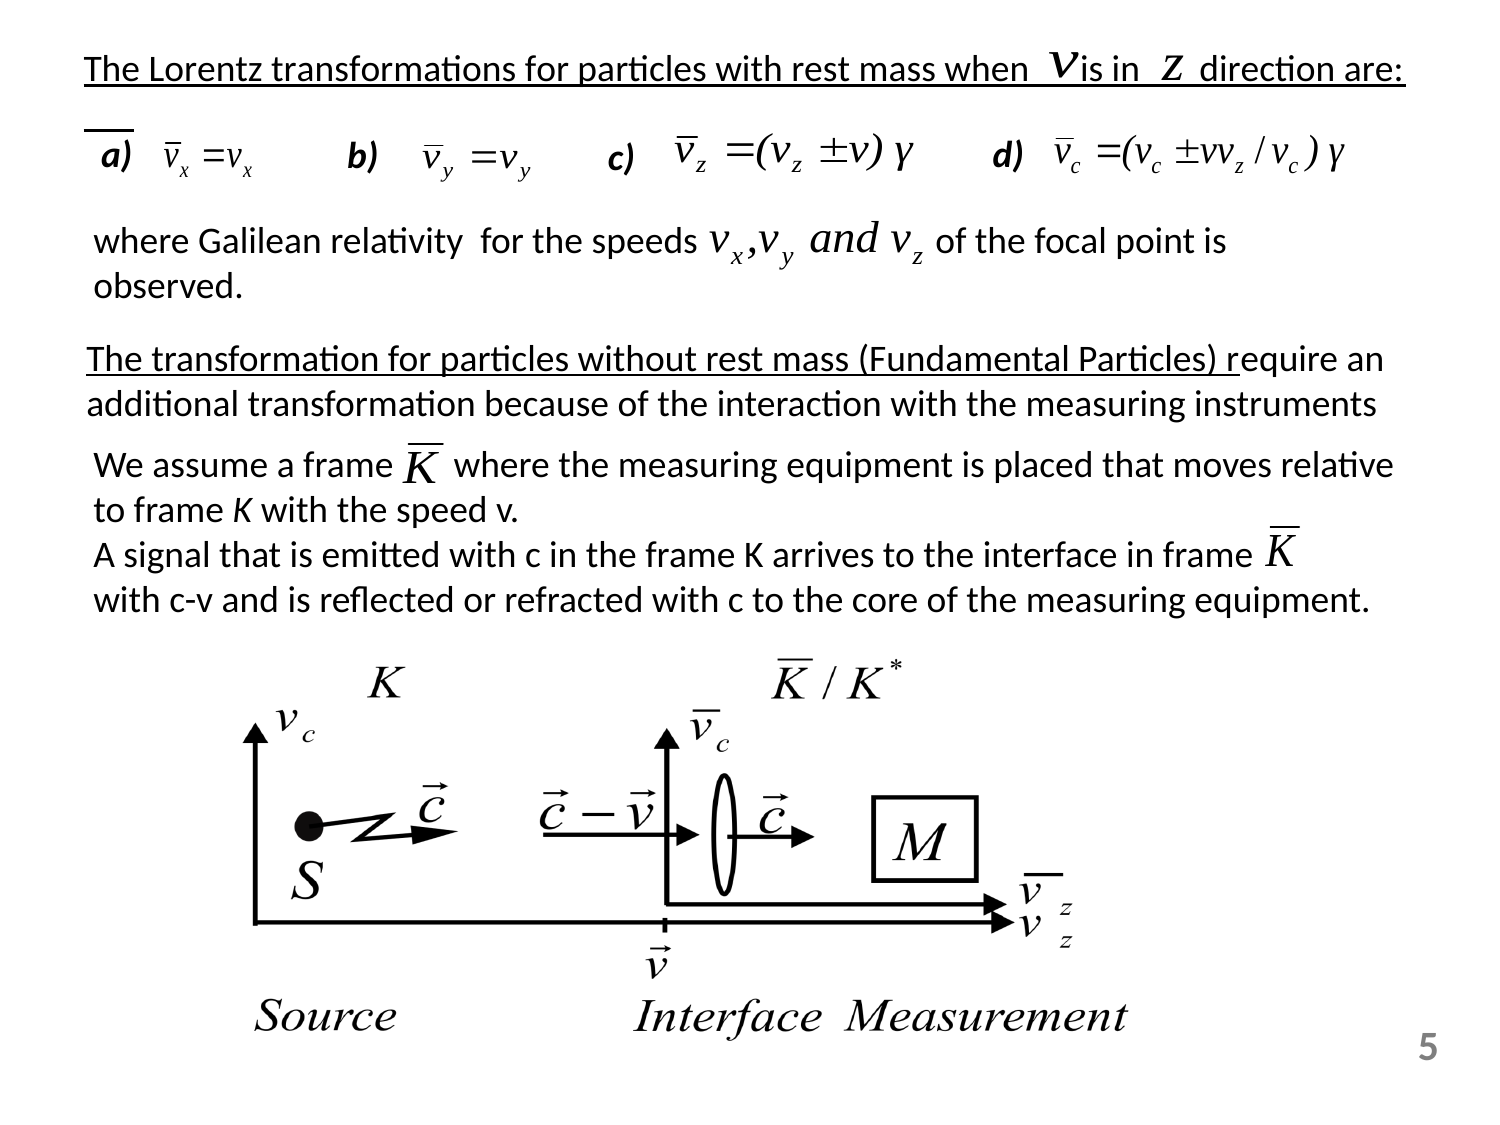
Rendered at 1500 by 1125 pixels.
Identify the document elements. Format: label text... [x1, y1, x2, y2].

text_box where Galilean relativity for the speeds of the focal point is observed. [78, 208, 1367, 315]
chart [158, 127, 259, 187]
text_box We assume a frame where the measuring equipment is placed that moves relative to frame K with the speed v. A signal that is emitted with c in the frame K arrives to the interface in frame with c-v and is reflected or refracted with c to the core of the measuring equipment. [78, 432, 1435, 630]
text_box The transformation for particles without rest mass (Fundamental Particles) require an additional transformation because of the interaction with the measuring instruments [71, 326, 1412, 433]
chart [416, 131, 540, 191]
chart [1257, 515, 1308, 575]
text_box 5 [1402, 1011, 1455, 1077]
chart [668, 120, 923, 180]
chart [702, 208, 935, 279]
chart [1048, 122, 1351, 185]
chart [1151, 44, 1199, 90]
text_box b) [332, 123, 394, 185]
text_box d) [977, 122, 1040, 184]
text_box c) [592, 125, 651, 187]
chart [1039, 41, 1092, 92]
text_box a) [86, 122, 149, 183]
picture [242, 648, 1140, 1050]
text_box The Lorentz transformations for particles with rest mass when is in direction are: [68, 36, 1429, 98]
chart [393, 432, 454, 492]
